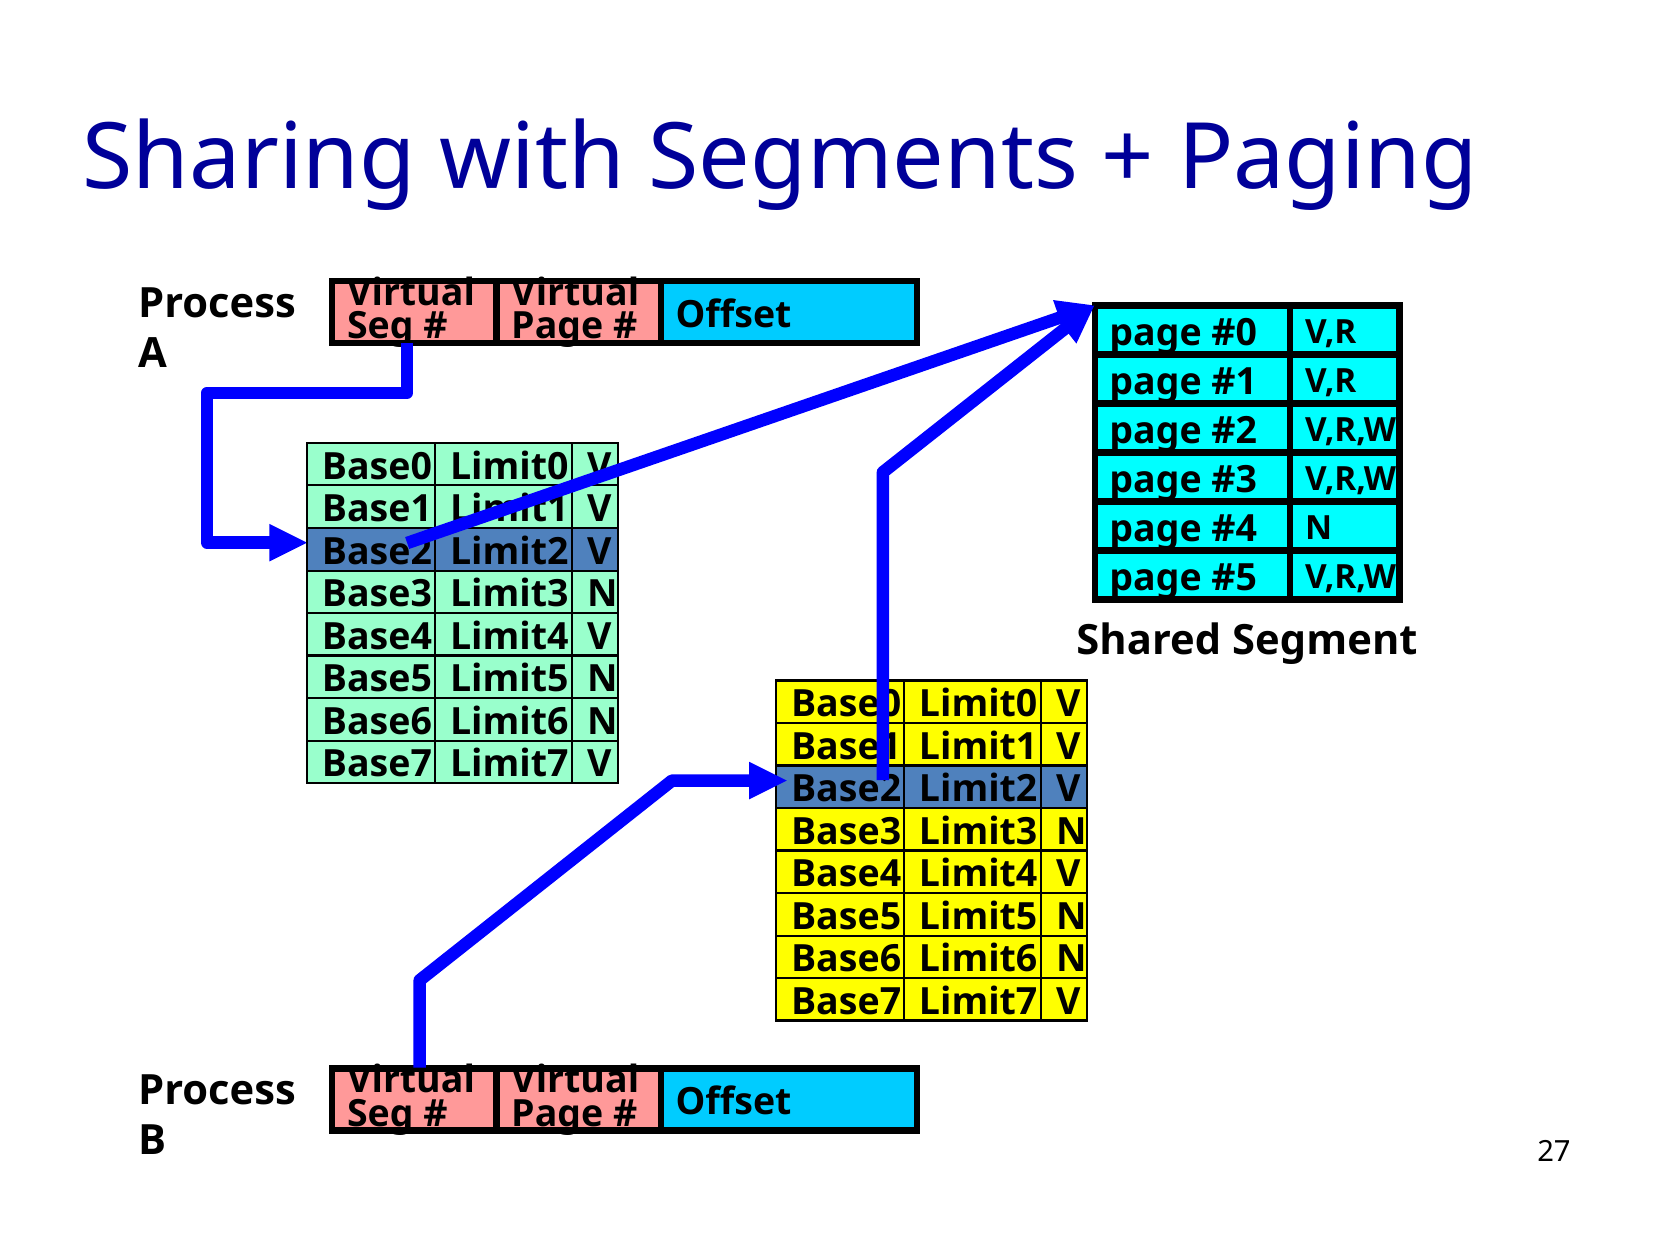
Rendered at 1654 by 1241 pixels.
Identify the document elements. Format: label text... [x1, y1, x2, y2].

text_box Base3 [776, 808, 904, 850]
text_box N [1041, 935, 1088, 978]
text_box Base5 [307, 655, 435, 698]
text_box N [1041, 892, 1088, 935]
text_box V,R [1290, 354, 1400, 403]
text_box page #0 [1094, 305, 1290, 354]
title Sharing with Segments + Paging [82, 49, 1571, 257]
text_box Base4 [307, 613, 435, 655]
text_box V [572, 485, 619, 528]
text_box Limit6 [435, 698, 572, 740]
text_box V [572, 528, 619, 571]
text_box Limit6 [904, 935, 1041, 978]
text_box N [572, 698, 619, 740]
text_box page #3 [1094, 452, 1290, 501]
text_box Base0 [307, 442, 435, 485]
text_box Limit5 [435, 655, 572, 698]
text_box Limit0 [904, 680, 1041, 722]
text_box V [572, 613, 619, 655]
text_box Limit1 [435, 485, 553, 526]
text_box Limit3 [904, 808, 1041, 850]
text_box Virtual Page # [497, 281, 661, 343]
text_box Base7 [776, 978, 904, 1021]
text_box Limit2 [435, 528, 572, 571]
text_box Shared Segment [1061, 605, 1426, 670]
text_box V [1041, 765, 1088, 808]
text_box V,R,W [1290, 403, 1400, 452]
text_box V [1041, 722, 1088, 765]
text_box V [598, 477, 619, 485]
text_box Base5 [776, 892, 904, 935]
text_box page #2 [1094, 403, 1290, 452]
text_box Base7 [307, 740, 435, 784]
text_box Base6 [776, 935, 904, 978]
text_box V [572, 740, 619, 784]
text_box Base0 [776, 680, 876, 722]
text_box V [1041, 680, 1088, 722]
text_box Base1 [307, 485, 435, 528]
text_box page #5 [1094, 550, 1290, 600]
text_box Limit0 [435, 442, 572, 485]
text_box Limit3 [435, 571, 572, 613]
text_box V,R [1290, 305, 1400, 354]
text_box V [1041, 978, 1088, 1021]
text_box Virtual Seg # [332, 1068, 497, 1131]
text_box Base3 [307, 571, 435, 613]
text_box V,R,W [1290, 550, 1400, 600]
text_box Virtual Seg # [332, 281, 497, 343]
text_box N [572, 571, 619, 613]
text_box Limit1 [904, 722, 1041, 765]
text_box Limit7 [904, 978, 1041, 1021]
text_box Process B [123, 1055, 303, 1171]
text_box Base1 [890, 722, 904, 765]
text_box Offset [661, 281, 918, 343]
text_box V [572, 442, 619, 479]
text_box Limit4 [904, 850, 1041, 892]
text_box Base0 [890, 680, 904, 722]
text_box Virtual Page # [497, 1068, 661, 1131]
text_box page #4 [1094, 501, 1290, 550]
text_box Limit5 [904, 892, 1041, 935]
text_box N [572, 655, 619, 698]
text_box Limit2 [904, 765, 1041, 808]
text_box page #1 [1094, 354, 1290, 403]
text_box Process A [123, 268, 303, 383]
text_box Limit4 [435, 613, 572, 655]
text_box Base2 [776, 765, 904, 808]
text_box Offset [661, 1068, 918, 1131]
text_box Base6 [307, 698, 435, 740]
text_box N [1041, 808, 1088, 850]
text_box Base1 [776, 722, 876, 765]
text_box Base4 [776, 850, 904, 892]
text_box V [1041, 850, 1088, 892]
text_box N [1290, 501, 1400, 550]
text_box Limit7 [435, 740, 572, 784]
text_box Limit1 [473, 494, 572, 528]
text_box V,R,W [1290, 452, 1400, 501]
text_box Base2 [307, 528, 435, 571]
